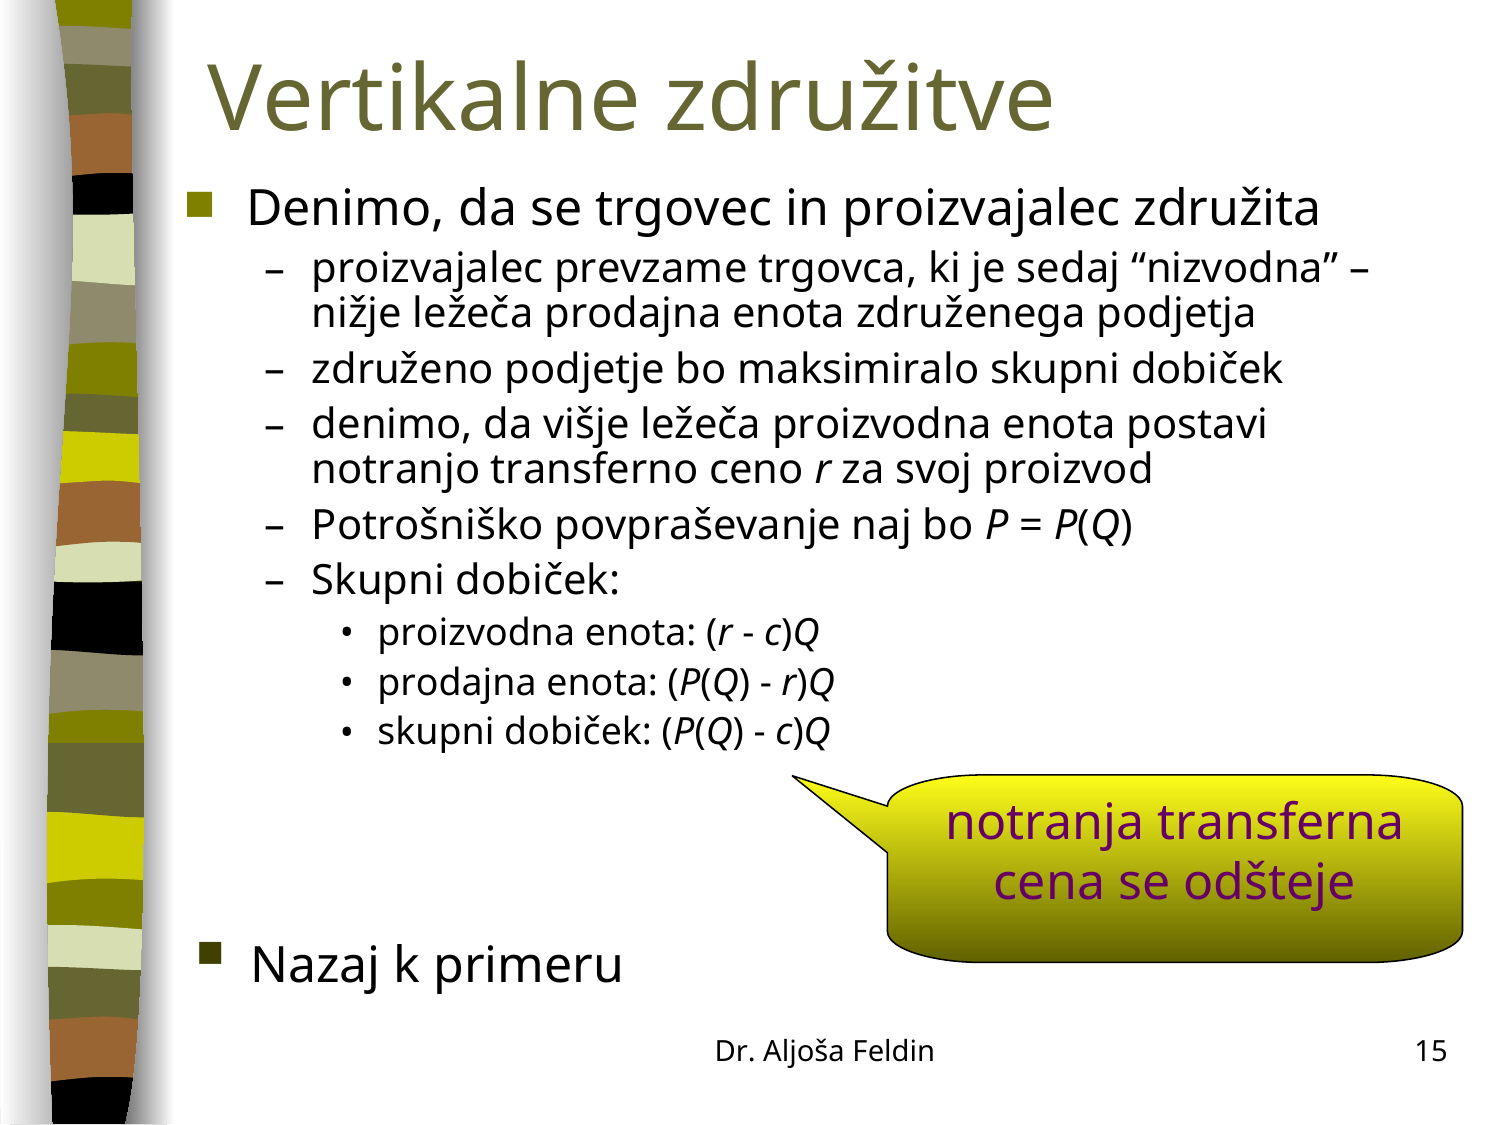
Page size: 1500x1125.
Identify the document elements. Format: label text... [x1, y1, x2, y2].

text_box Dr. Aljoša Feldin [587, 1025, 1063, 1101]
title Vertikalne združitve [192, 0, 1468, 188]
text_box Nazaj k primeru [179, 924, 867, 1013]
text_box notranja transferna cena se odšteje [791, 774, 1463, 963]
text_box <number> [1149, 1025, 1463, 1101]
list Denimo, da se trgovec in proizvajalec združita proizvajalec prevzame trgovca, ki je sedaj “nizvodna” – nižje ležeča prodajna enota združenega podjetja združeno podjetje bo maksimiralo skupni dobiček denimo, da višje ležeča proizvodna enota postavi notranjo transferno ceno r za svoj proizvod Potrošniško povpraševanje naj bo P = P(Q) Skupni dobiček: proizvodna enota: (r - c)Q prodajna enota: (P(Q) - r)Q skupni dobiček: (P(Q) - c)Q [174, 174, 1450, 807]
